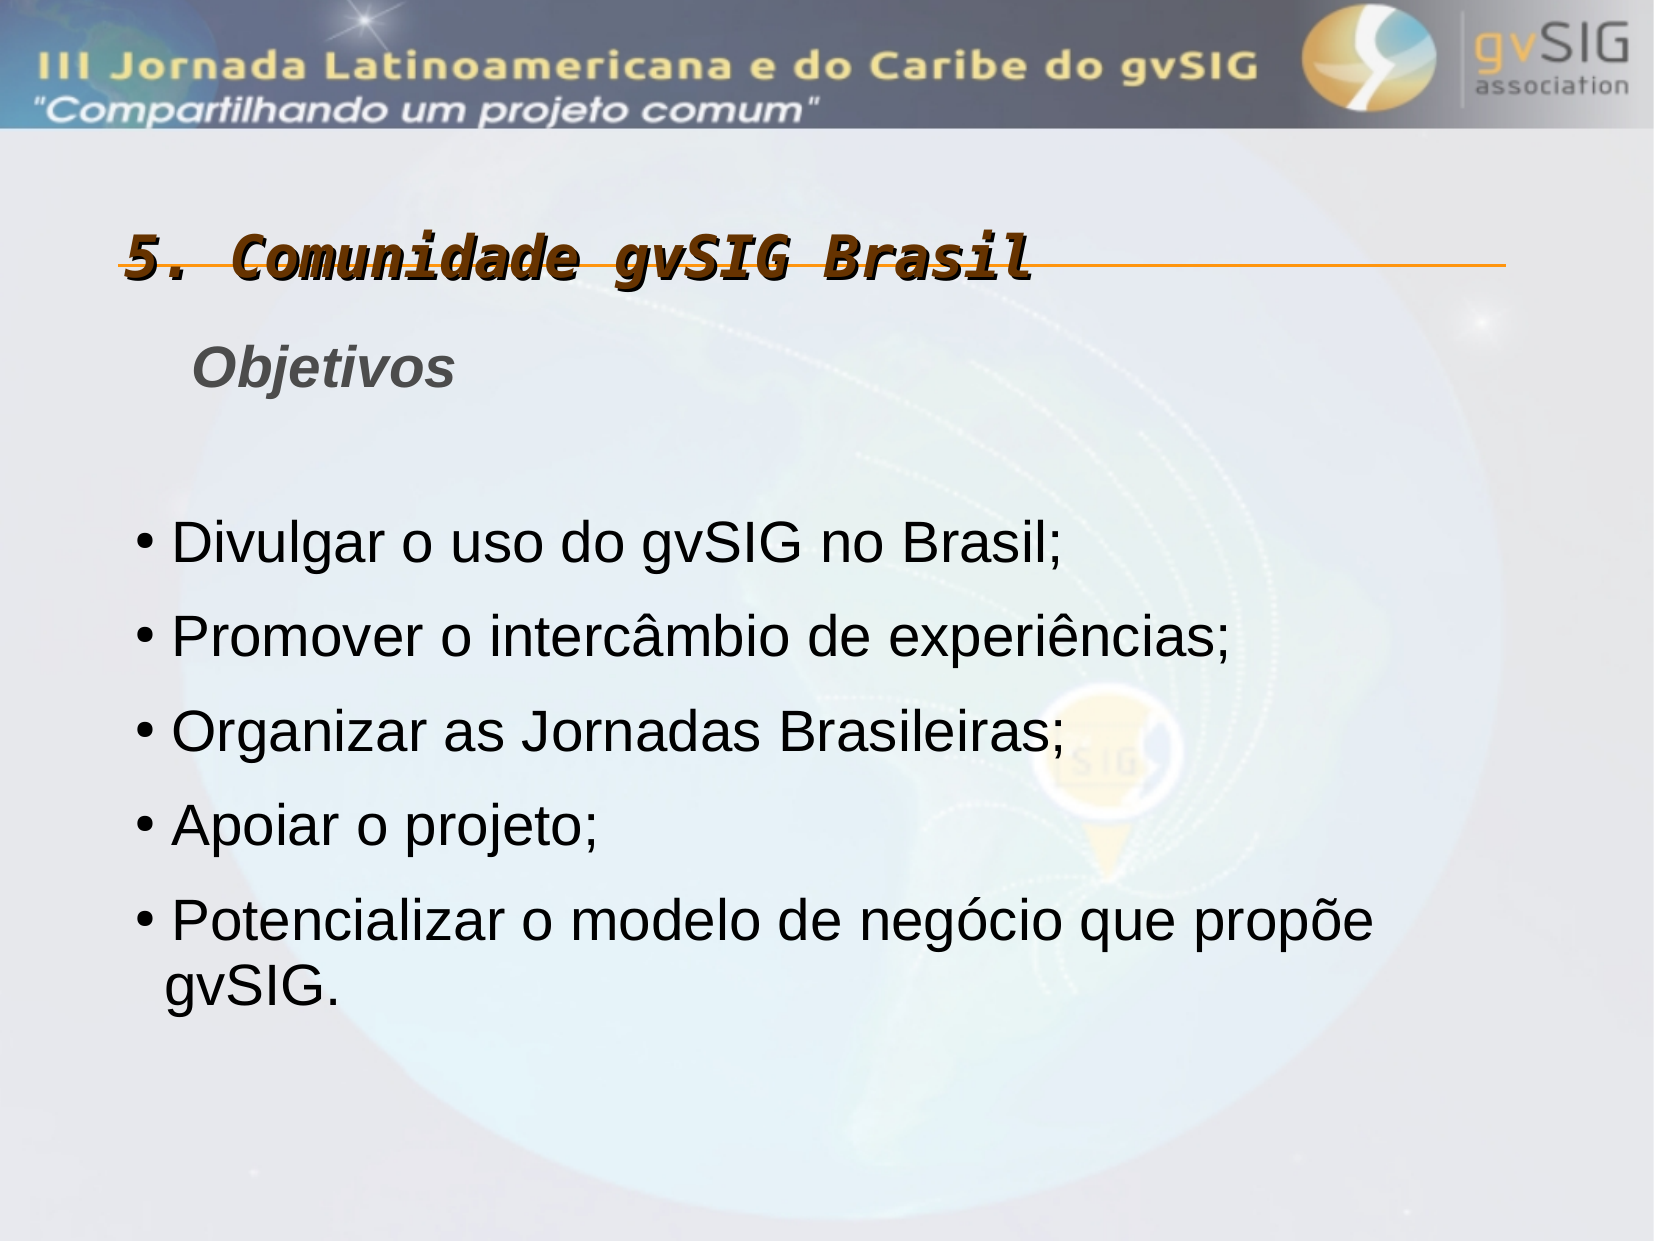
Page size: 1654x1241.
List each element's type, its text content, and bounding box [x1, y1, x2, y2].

text_box Divulgar o uso do gvSIG no Brasil; Promover o intercâmbio de experiências; Organizar as Jornadas Brasileiras; Apoiar o projeto; Potencializar o modelo de negócio que propõe gvSIG. [118, 502, 1477, 1024]
text_box Objetivos [177, 327, 547, 394]
picture [0, 0, 1654, 1241]
text_box 5. Comunidade gvSIG Brasil [109, 182, 1536, 266]
